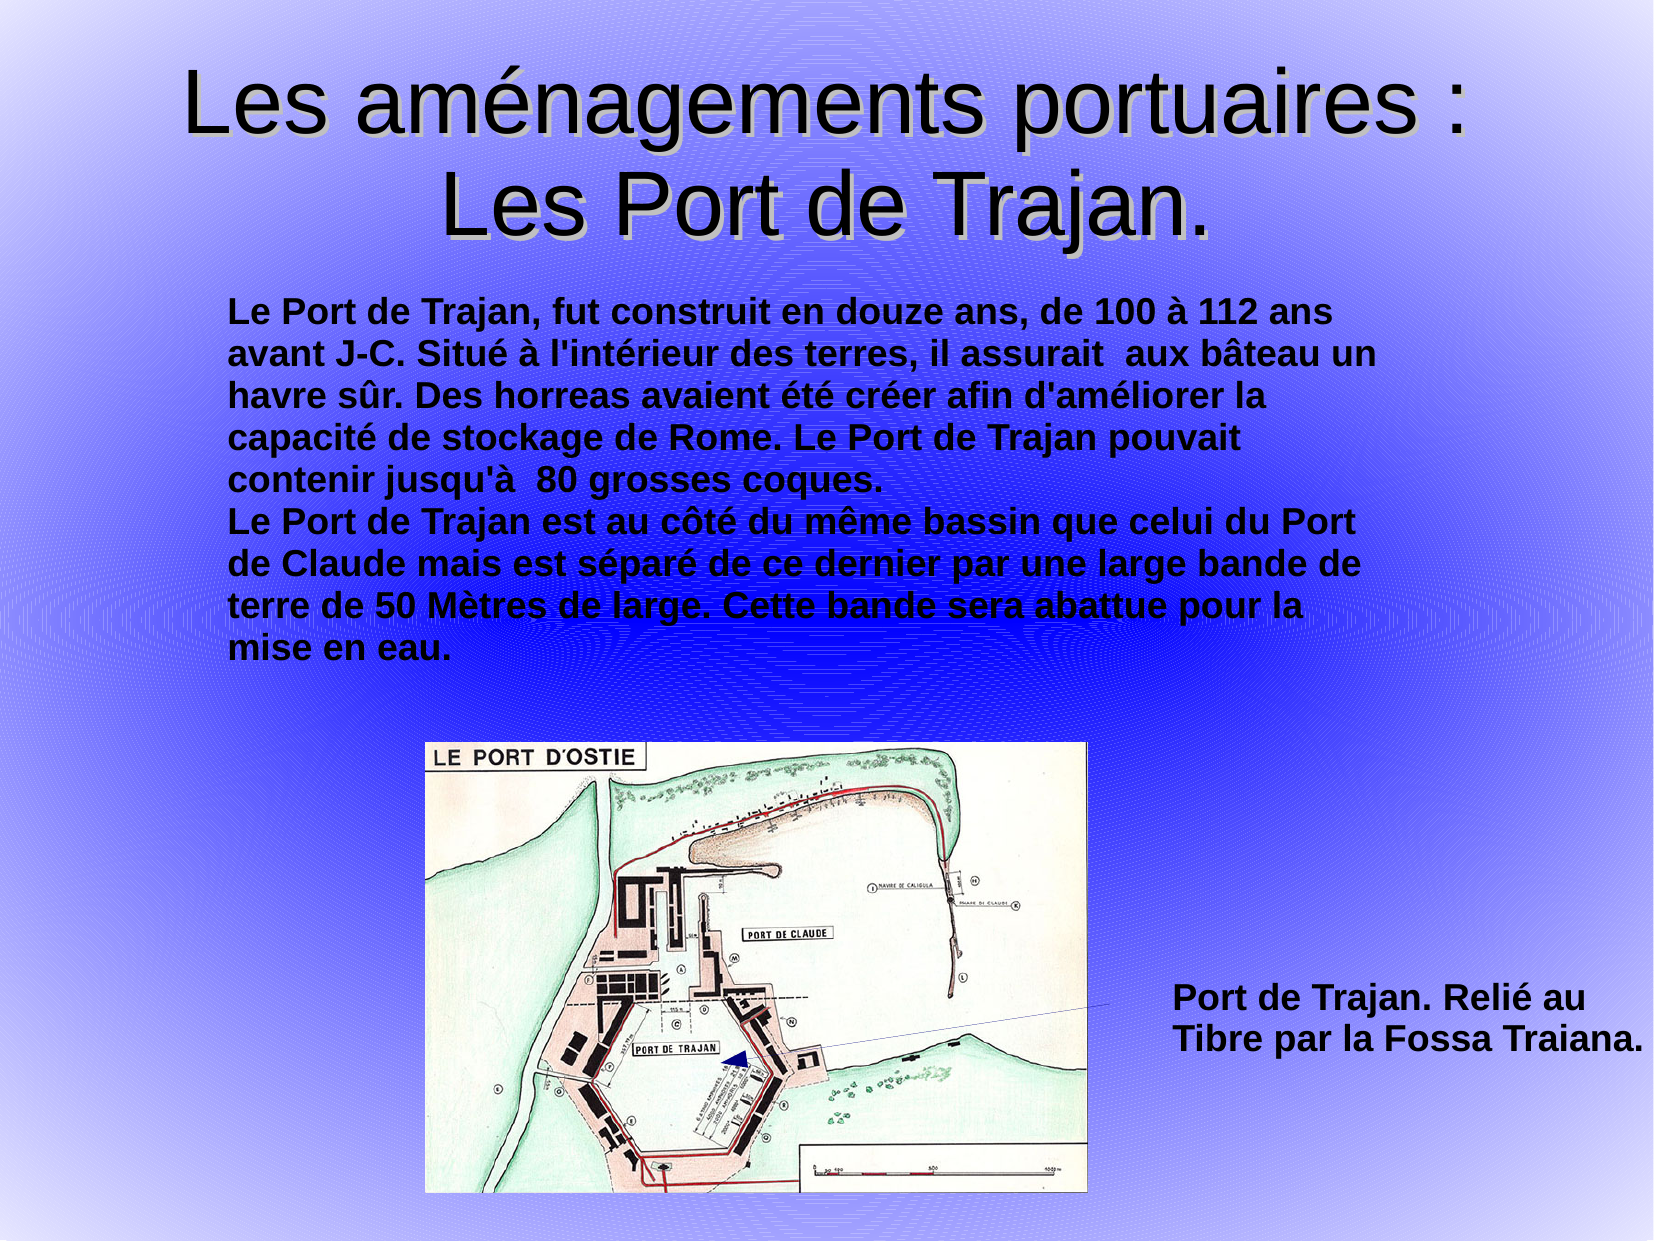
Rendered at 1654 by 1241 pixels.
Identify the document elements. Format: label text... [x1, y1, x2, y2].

picture [425, 742, 1088, 1193]
text_box Le Port de Trajan, fut construit en douze ans, de 100 à 112 ans avant J-C. Situé à l'intérieur des terres, il assurait aux bâteau un havre sûr. Des horreas avaient été créer afin d'améliorer la capacité de stockage de Rome. Le Port de Trajan pouvait contenir jusqu'à 80 grosses coques. Le Port de Trajan est au côté du même bassin que celui du Port de Claude mais est séparé de ce dernier par une large bande de terre de 50 Mètres de large. Cette bande sera abattue pour la mise en eau. [212, 283, 1394, 688]
text_box Port de Trajan. Relié au Tibre par la Fossa Traiana. [1157, 968, 1654, 1114]
title Les aménagements portuaires : Les Port de Trajan. [82, 49, 1571, 257]
